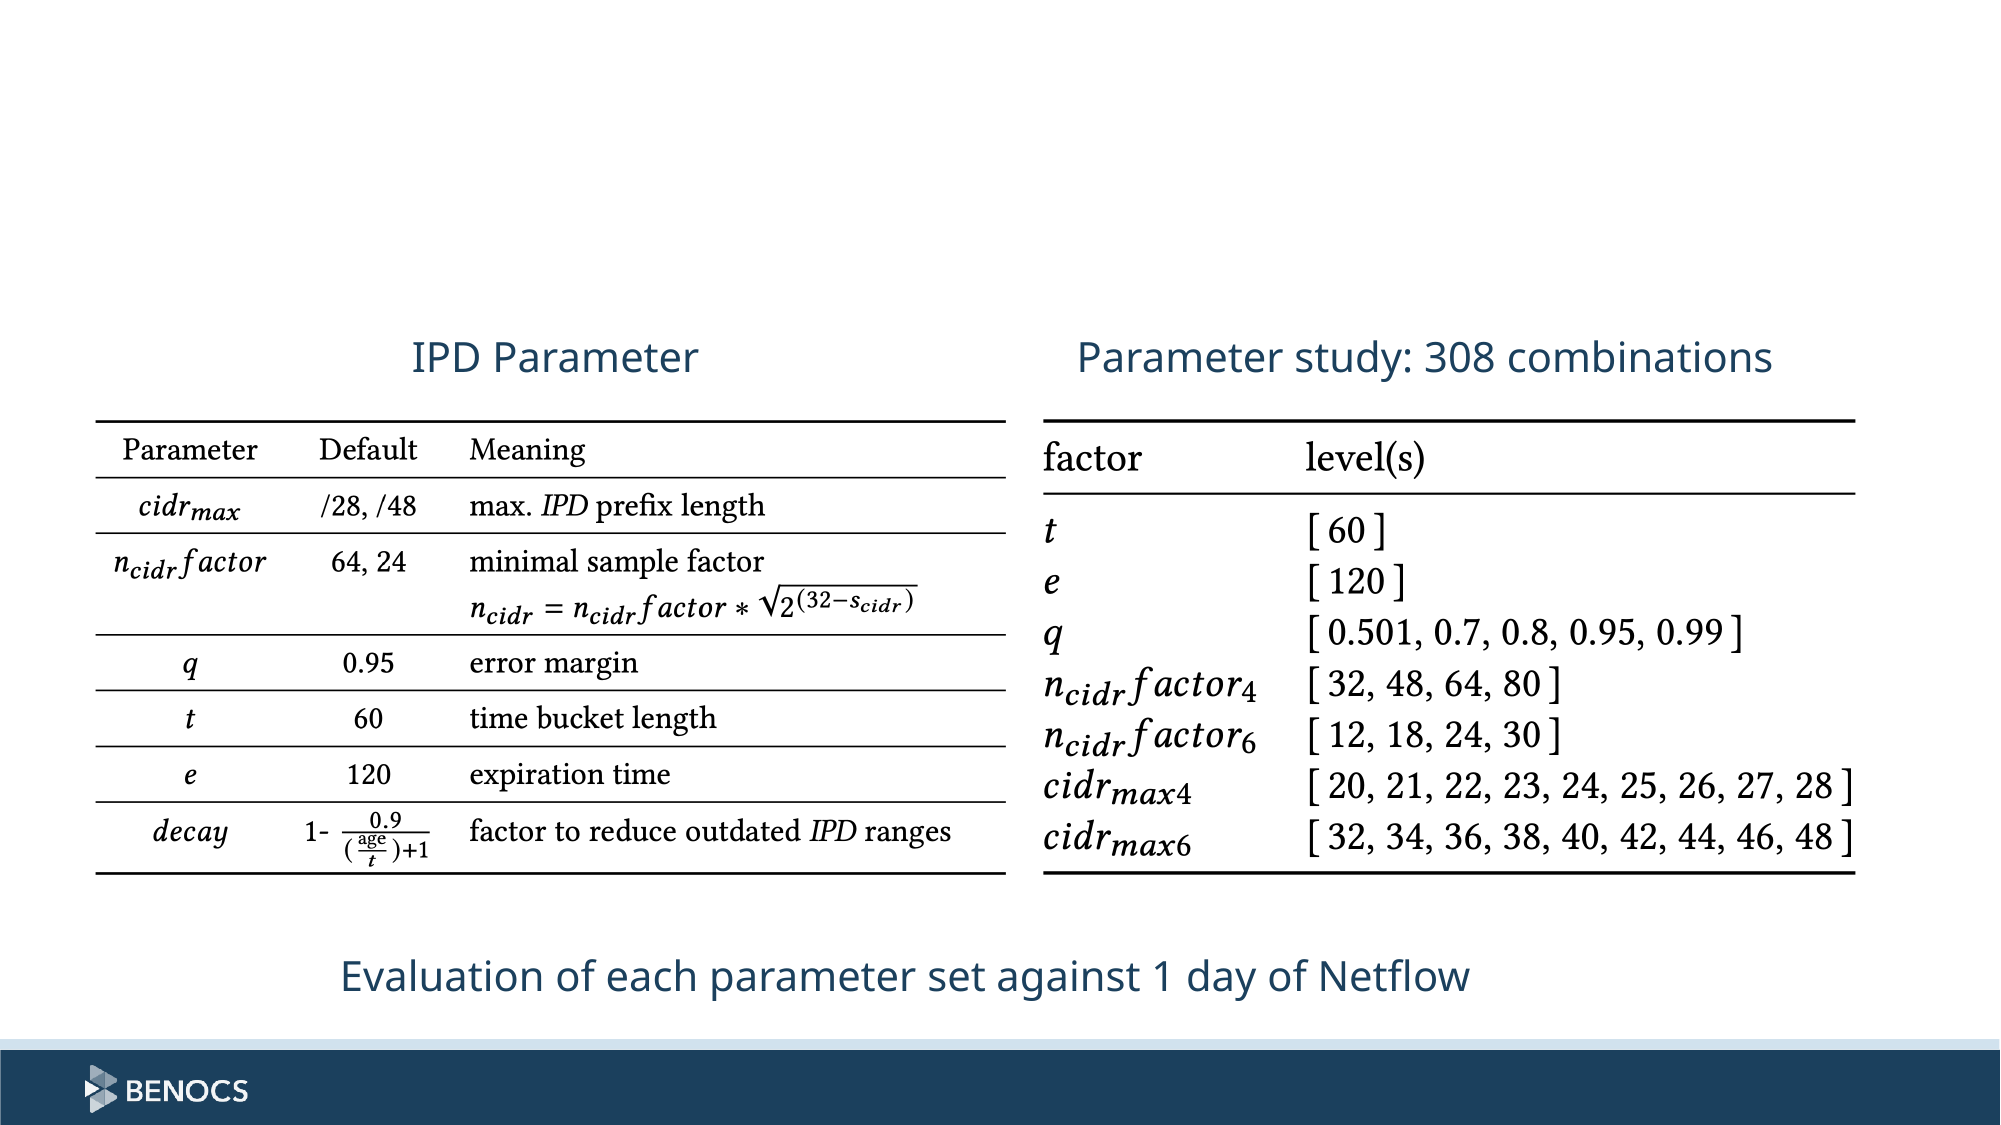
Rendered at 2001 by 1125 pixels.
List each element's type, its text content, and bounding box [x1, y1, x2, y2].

picture [66, 389, 1891, 903]
picture [84, 1063, 248, 1114]
text_box IPD Parameter [407, 326, 704, 386]
text_box Parameter study: 308 combinations [1072, 326, 1778, 386]
text_box Evaluation of each parameter set against 1 day of Netflow [335, 945, 1476, 1005]
